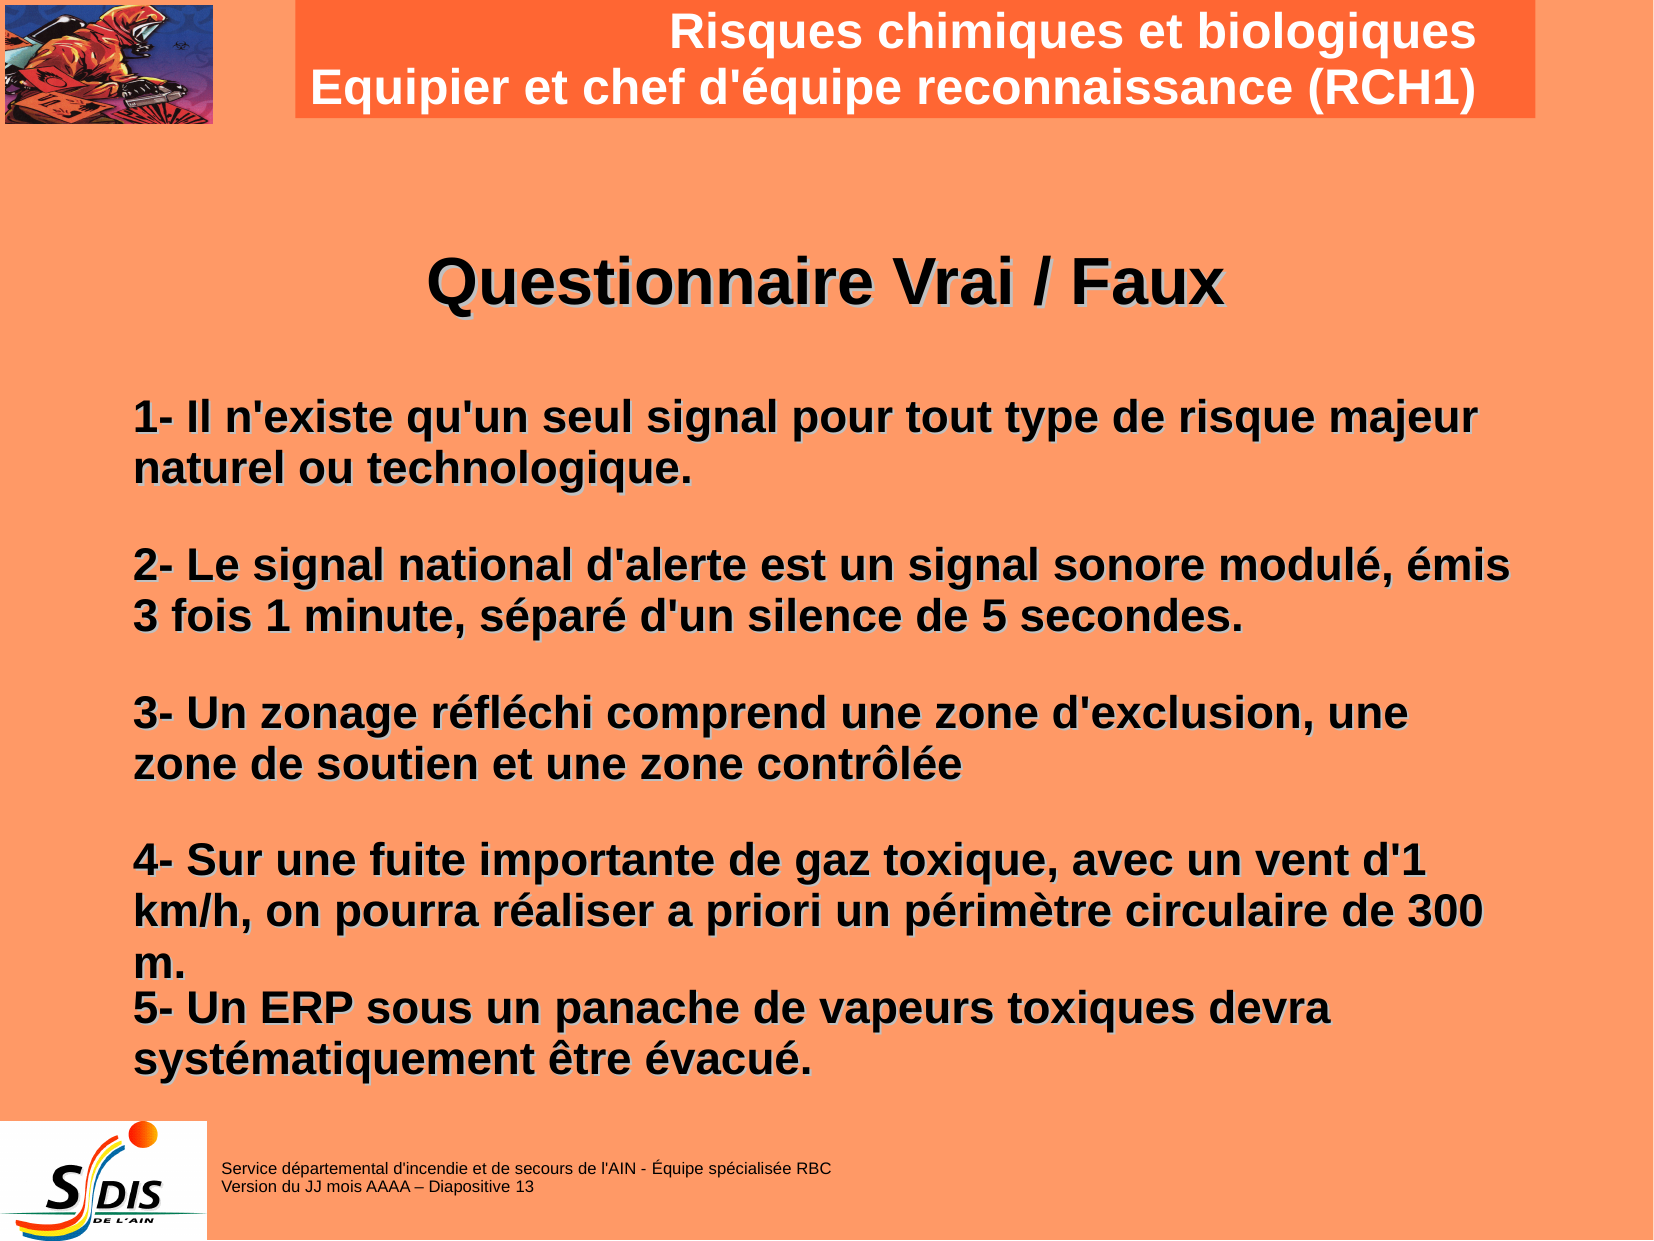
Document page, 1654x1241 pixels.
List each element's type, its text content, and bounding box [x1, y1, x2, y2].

text_box 5- Un ERP sous un panache de vapeurs toxiques devra systématiquement être évacué. [118, 974, 1536, 1123]
text_box Questionnaire Vrai / Faux [354, 236, 1300, 326]
text_box 3- Un zonage réfléchi comprend une zone d'exclusion, une zone de soutien et une zone contrôlée [118, 679, 1536, 826]
picture [5, 5, 213, 124]
text_box 1- Il n'existe qu'un seul signal pour tout type de risque majeur naturel ou technologique. [118, 383, 1536, 531]
text_box 2- Le signal national d'alerte est un signal sonore modulé, émis 3 fois 1 minute, séparé d'un silence de 5 secondes. [118, 531, 1536, 679]
text_box 4- Sur une fuite importante de gaz toxique, avec un vent d'1 km/h, on pourra réaliser a priori un périmètre circulaire de 300 m. [118, 826, 1536, 974]
picture [0, 1121, 207, 1241]
